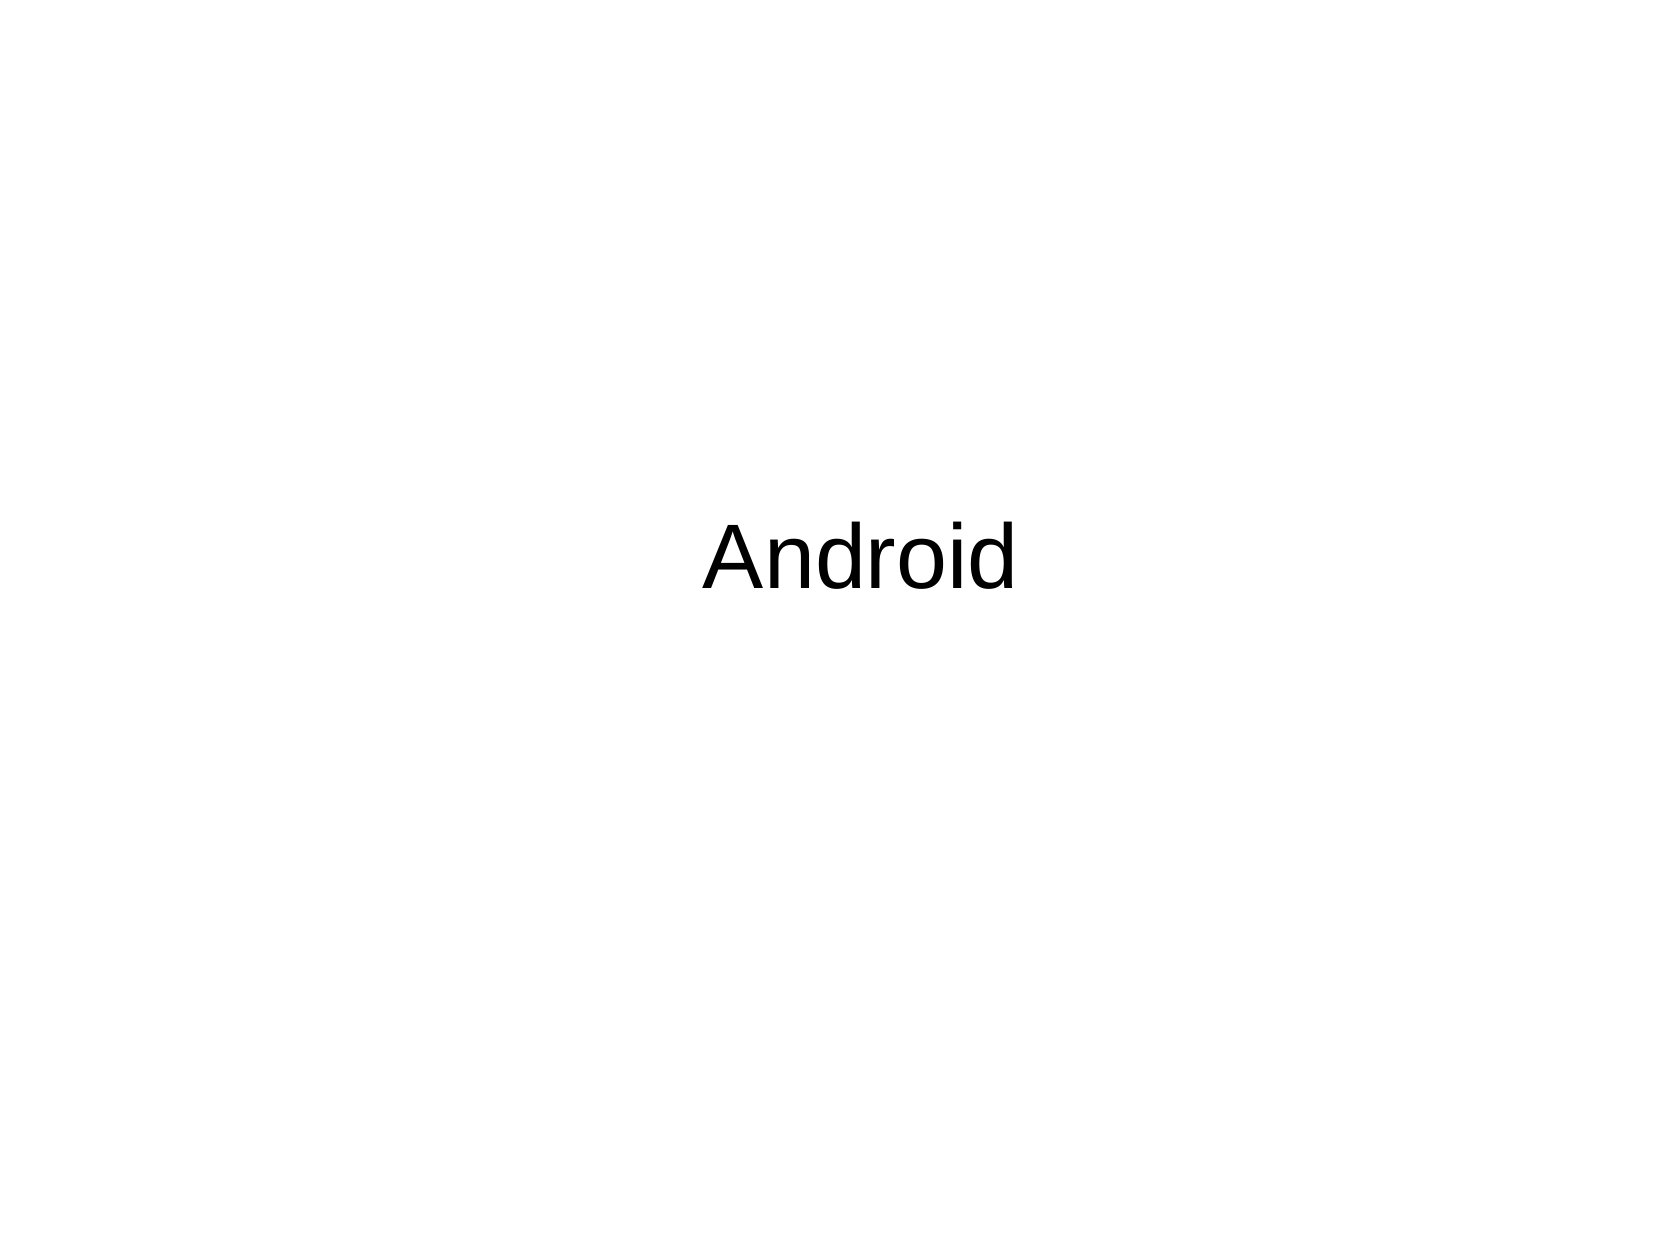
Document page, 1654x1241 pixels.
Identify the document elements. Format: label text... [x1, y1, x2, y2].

title Android [116, 452, 1606, 661]
